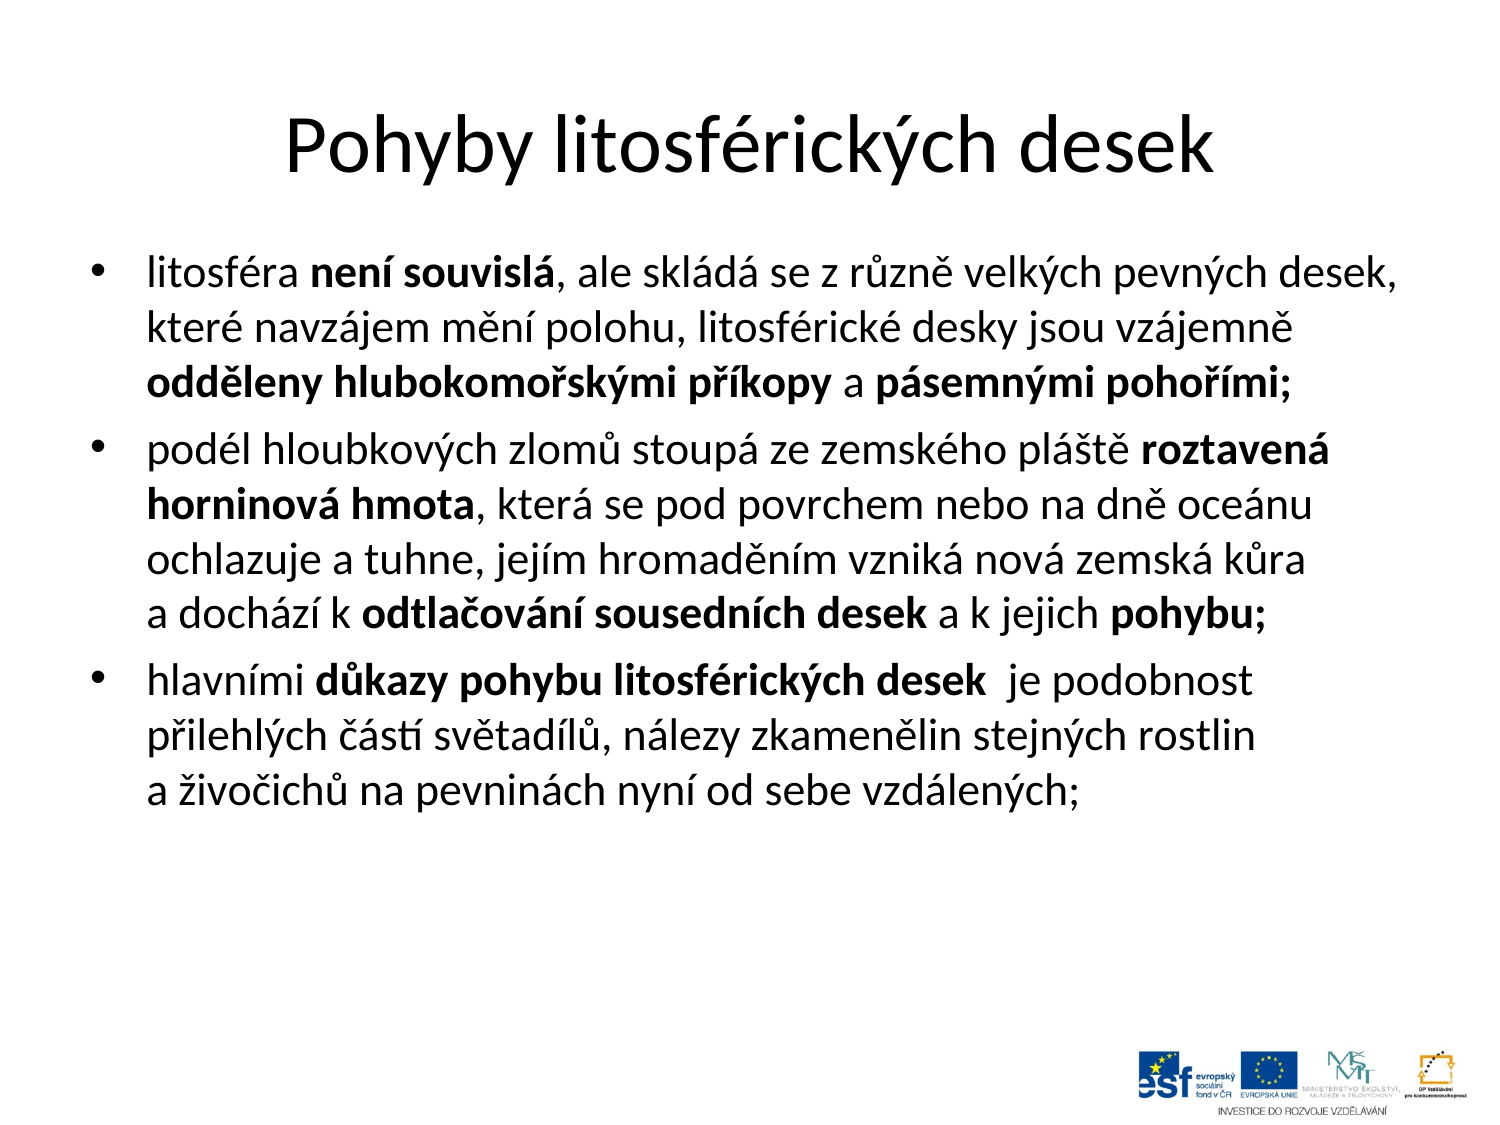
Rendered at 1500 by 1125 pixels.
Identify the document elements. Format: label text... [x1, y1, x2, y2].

picture [1125, 1035, 1476, 1125]
title Pohyby litosférických desek [75, 45, 1426, 233]
list litosféra není souvislá, ale skládá se z různě velkých pevných desek, které navzájem mění polohu, litosférické desky jsou vzájemně odděleny hlubokomořskými příkopy a pásemnými pohořími; podél hloubkových zlomů stoupá ze zemského pláště roztavená horninová hmota, která se pod povrchem nebo na dně oceánu ochlazuje a tuhne, jejím hromaděním vzniká nová zemská kůra a dochází k odtlačování sousedních desek a k jejich pohybu; hlavními důkazy pohybu litosférických desek je podobnost přilehlých částí světadílů, nálezy zkamenělin stejných rostlin a živočichů na pevninách nyní od sebe vzdálených; [75, 234, 1426, 977]
